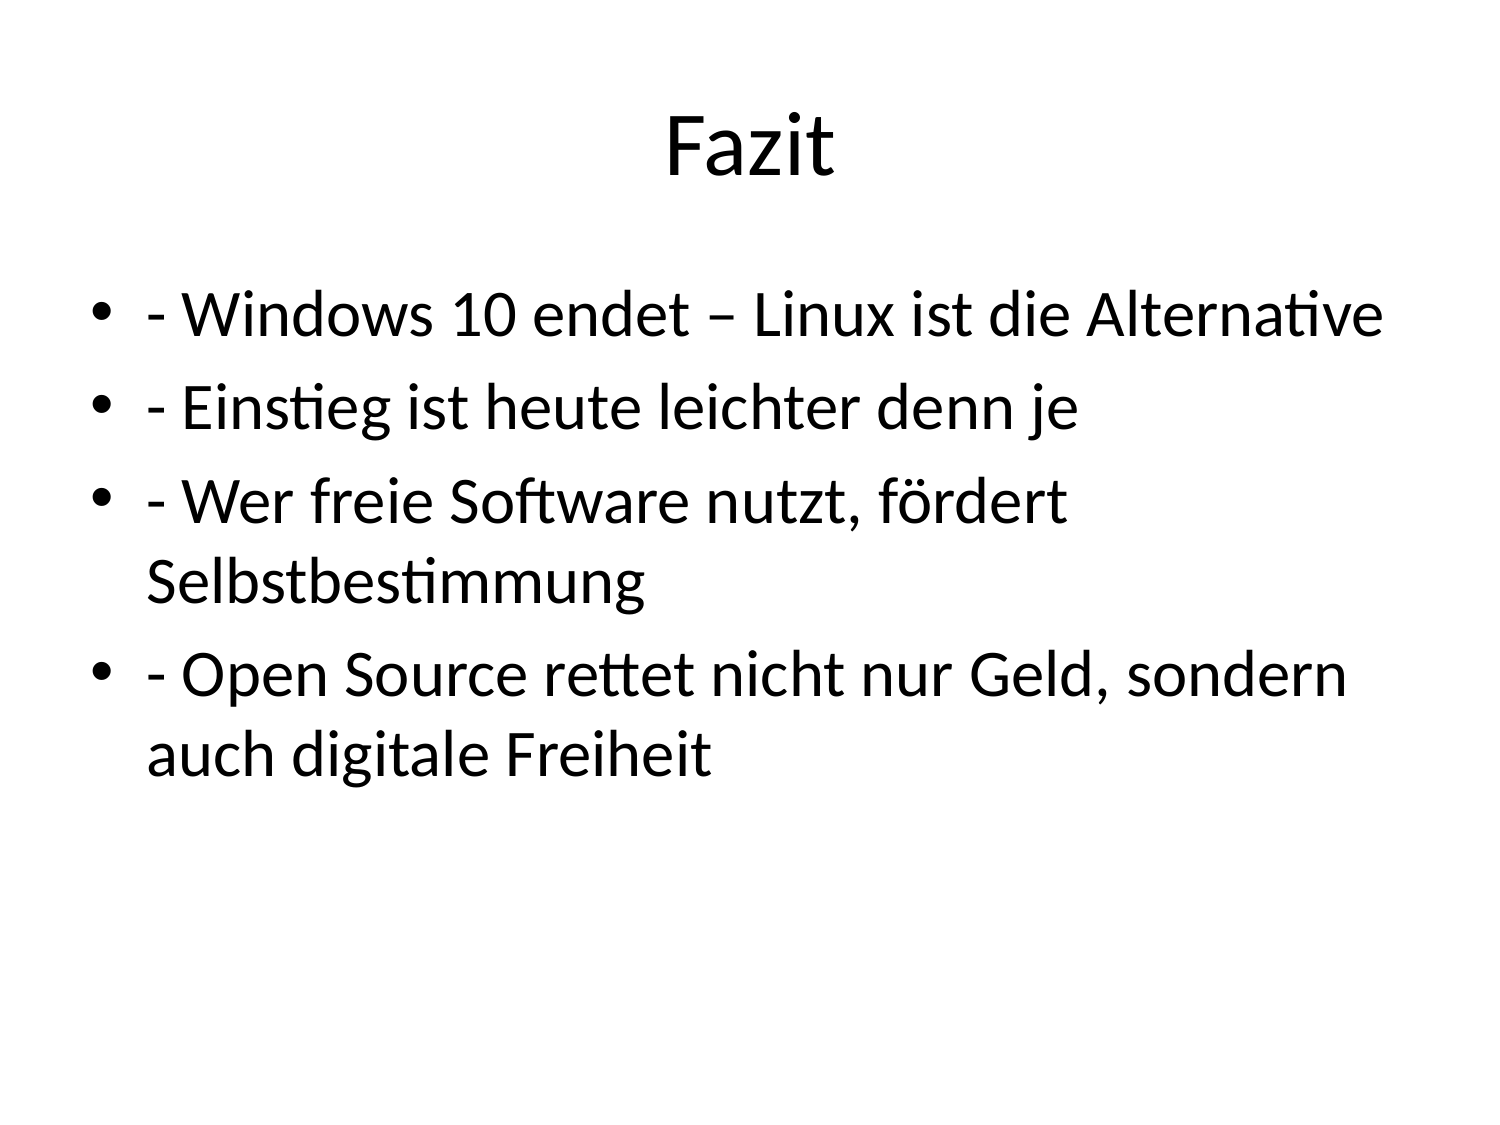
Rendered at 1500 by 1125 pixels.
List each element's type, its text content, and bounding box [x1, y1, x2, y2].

title Fazit [75, 45, 1425, 233]
list - Windows 10 endet – Linux ist die Alternative - Einstieg ist heute leichter denn je - Wer freie Software nutzt, fördert Selbstbestimmung - Open Source rettet nicht nur Geld, sondern auch digitale Freiheit [75, 262, 1425, 1005]
